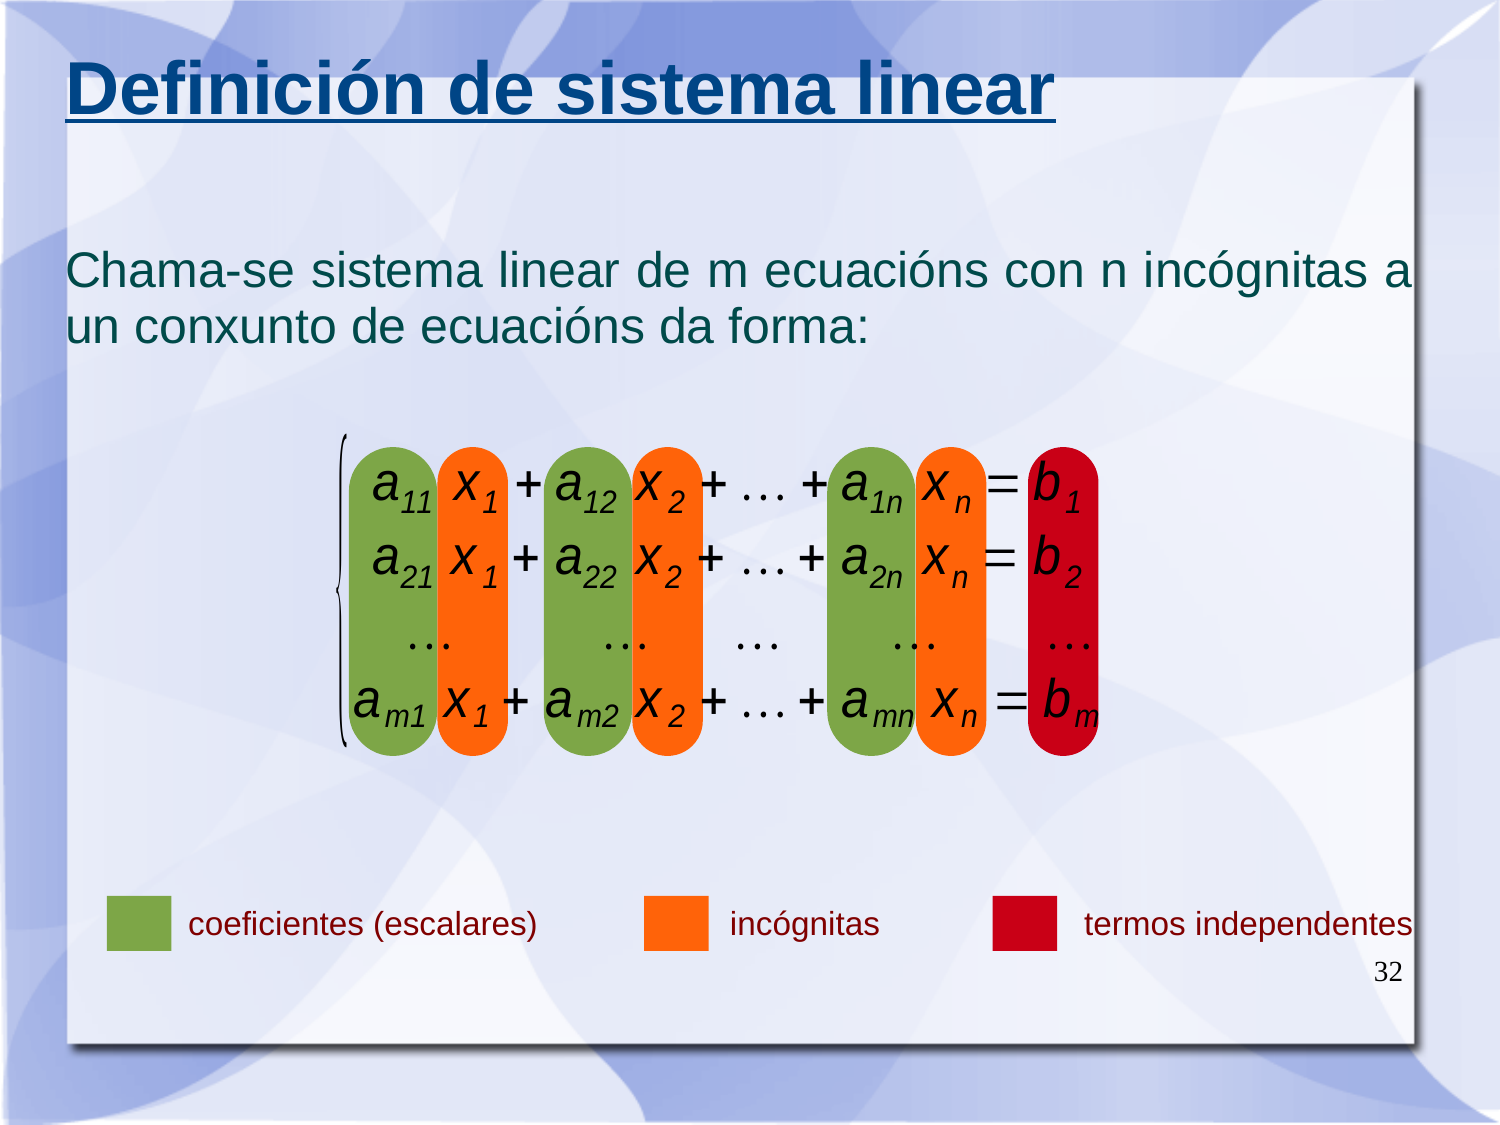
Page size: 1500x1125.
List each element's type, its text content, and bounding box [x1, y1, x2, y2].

text_box incógnitas [715, 894, 895, 951]
text_box [454, 751, 491, 756]
text_box [1045, 751, 1082, 756]
text_box [851, 751, 892, 756]
title Definición de sistema linear [59, 29, 1441, 148]
text_box [106, 895, 172, 951]
chart [321, 432, 1116, 751]
text_box termos independentes [1069, 894, 1429, 951]
text_box [992, 895, 1058, 951]
picture [0, 0, 1500, 1125]
list Chama-se sistema linear de m ecuacións con n incógnitas a un conxunto de ecuacións da forma: [59, 236, 1441, 361]
text_box [567, 751, 609, 756]
text_box [649, 751, 686, 756]
text_box coeficientes (escalares) [173, 894, 554, 951]
text_box [372, 751, 414, 756]
text_box [644, 895, 709, 951]
text_box [933, 751, 970, 756]
